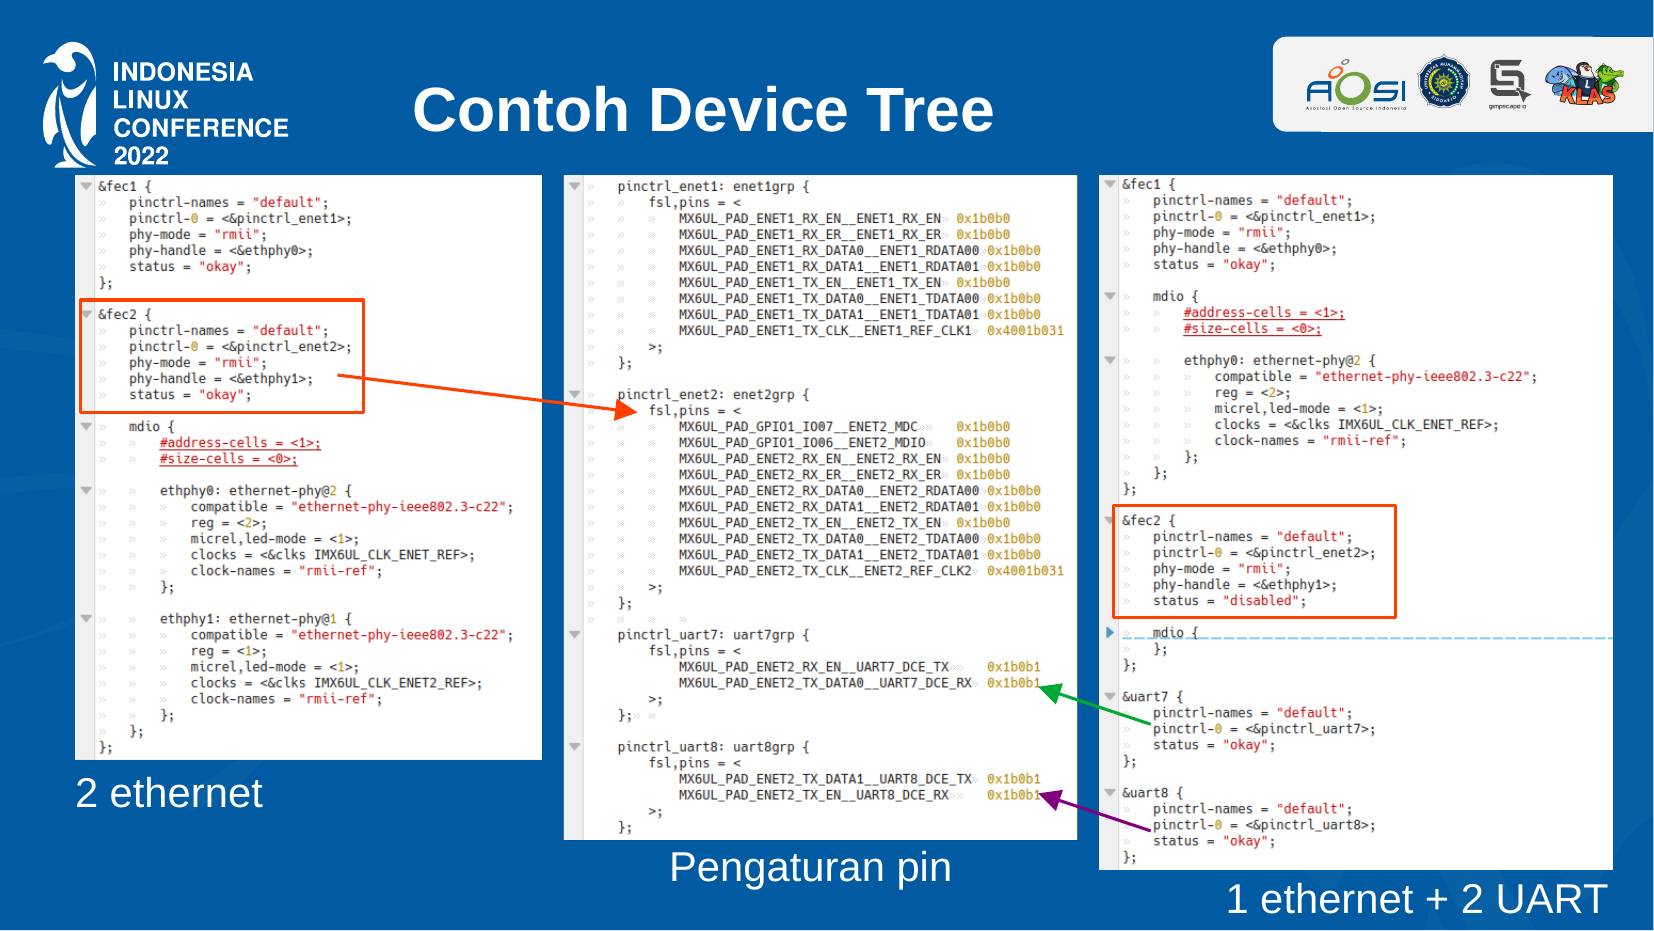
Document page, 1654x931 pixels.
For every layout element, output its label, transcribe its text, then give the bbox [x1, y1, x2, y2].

title Contoh Device Tree [412, 75, 1576, 175]
picture [1417, 54, 1471, 75]
picture [1545, 62, 1624, 105]
title 2 ethernet [75, 769, 338, 845]
picture [75, 175, 1613, 870]
title 1 ethernet + 2 UART [1225, 875, 1639, 931]
title Pengaturan pin [669, 843, 970, 931]
